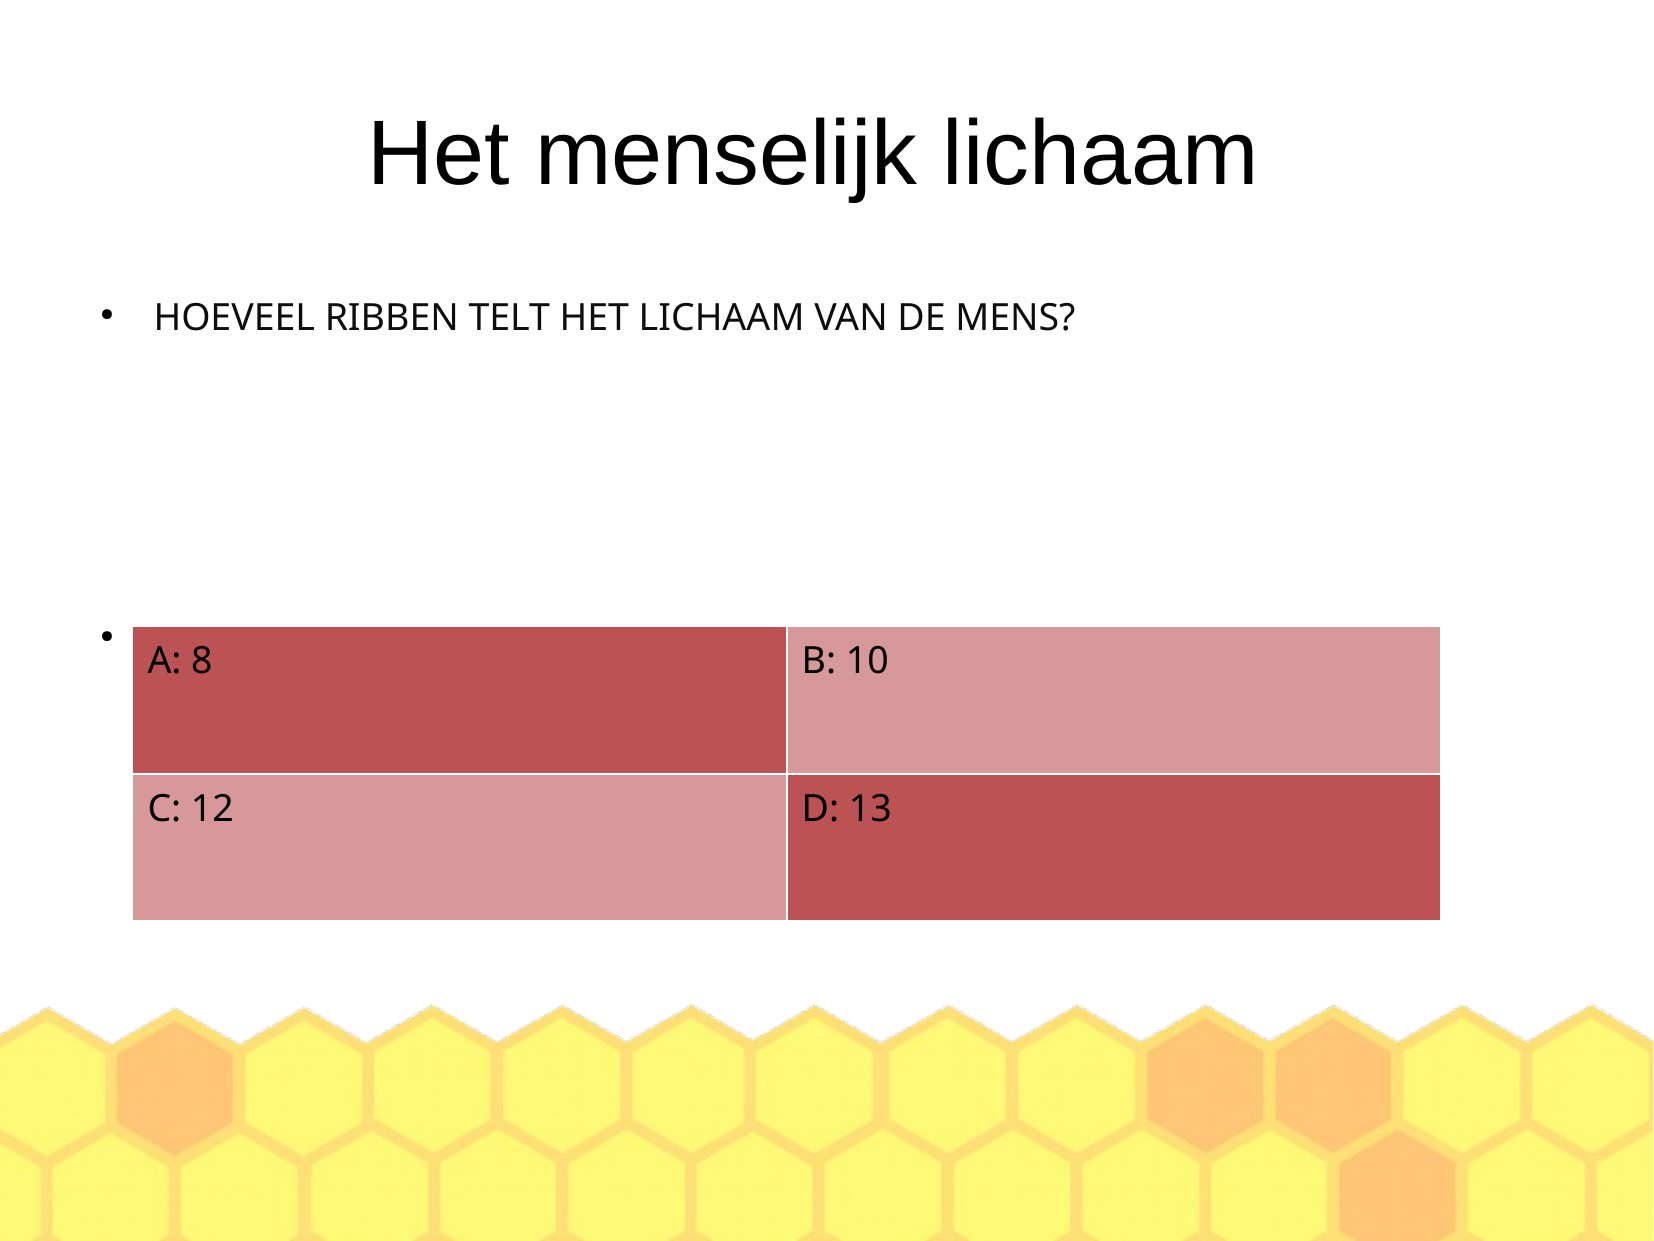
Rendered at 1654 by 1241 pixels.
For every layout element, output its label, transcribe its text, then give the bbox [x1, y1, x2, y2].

table_header B: 10 [788, 627, 1440, 773]
picture [0, 1001, 1654, 1241]
table_cell D: 13 [788, 775, 1440, 920]
table_header A: 8 [133, 627, 786, 773]
table_cell C: 12 [133, 775, 786, 920]
title Het menselijk lichaam [82, 49, 1571, 257]
list Hoeveel ribben telt het lichaam van de mens? [82, 290, 1571, 1010]
